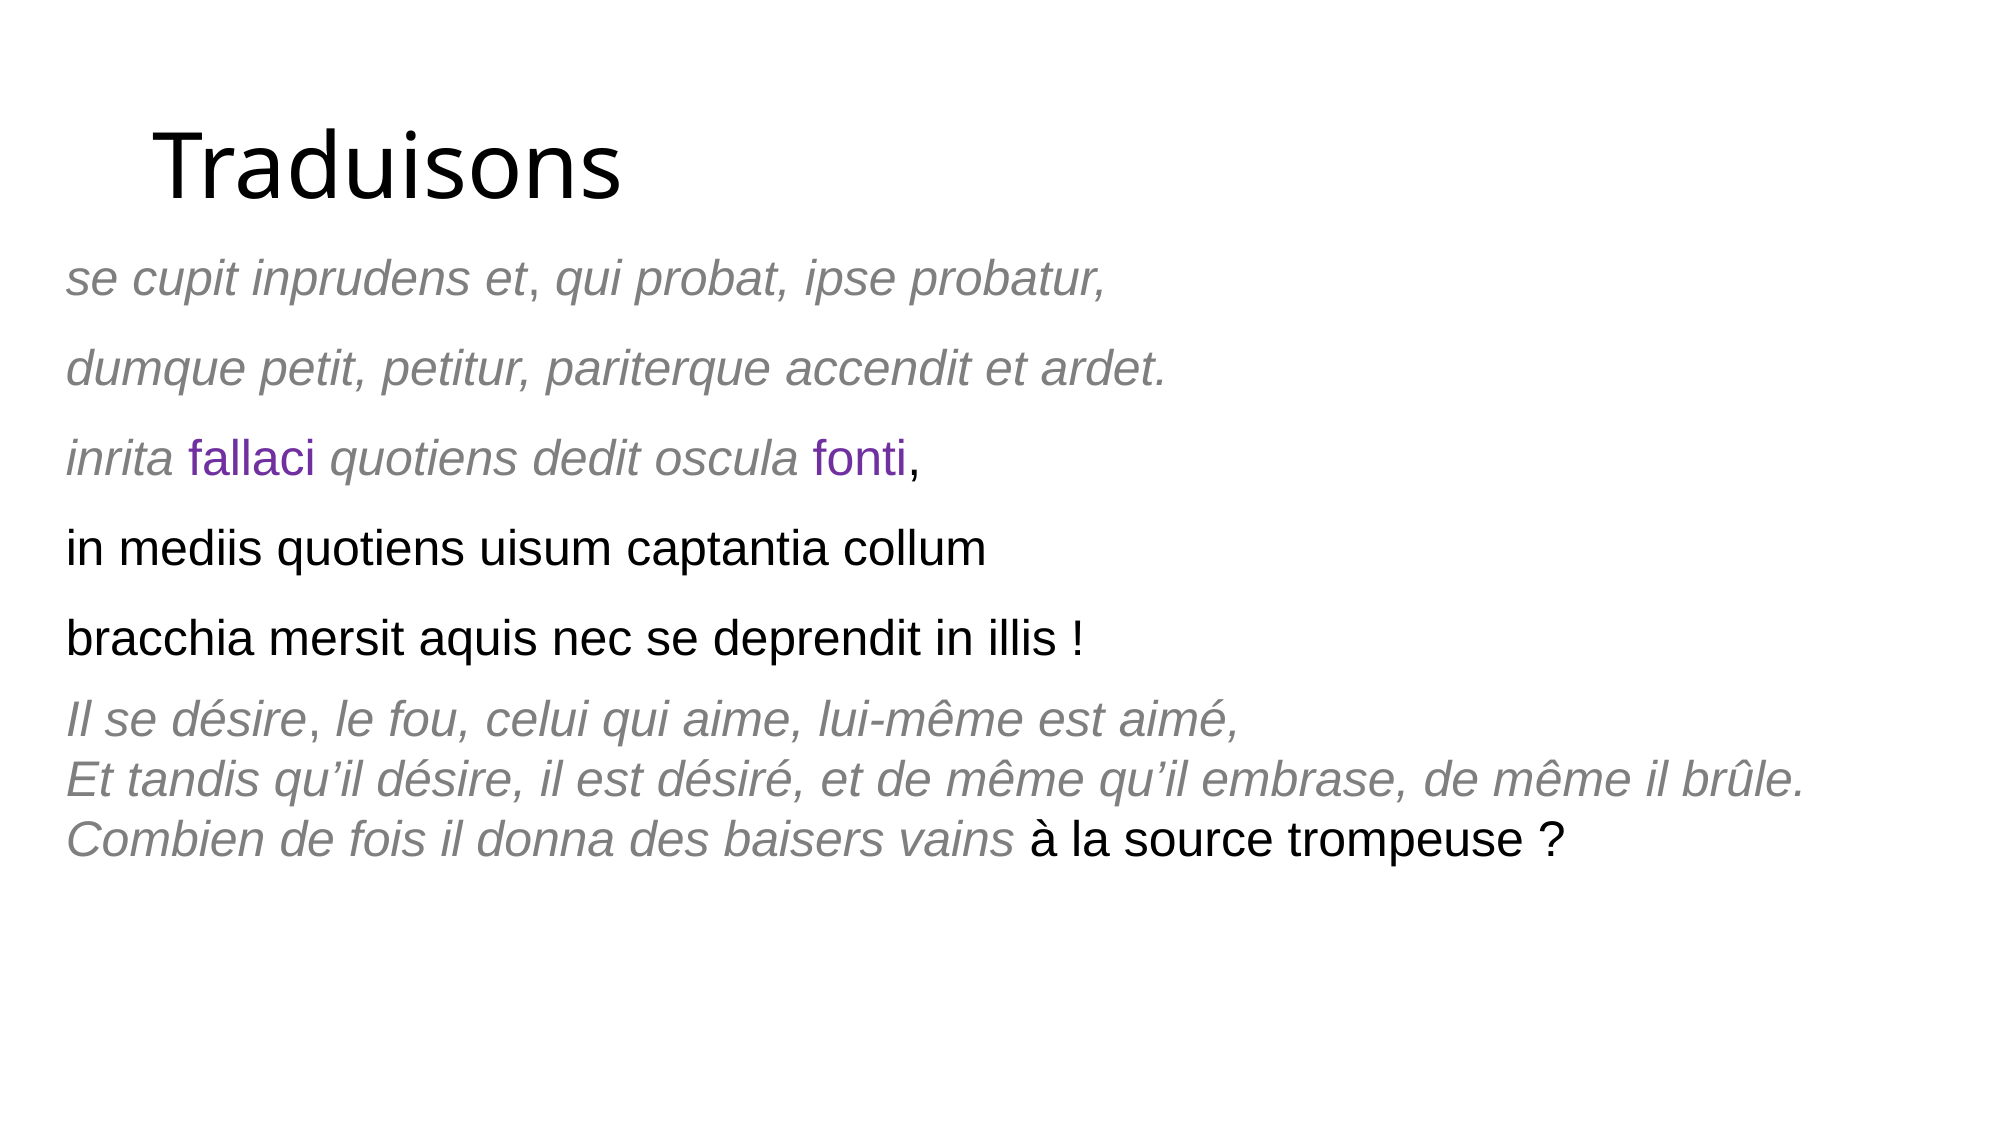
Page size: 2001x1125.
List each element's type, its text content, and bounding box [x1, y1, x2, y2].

list se cupit inprudens et, qui probat, ipse probatur, dumque petit, petitur, pariterque accendit et ardet. inrita fallaci quotiens dedit oscula fonti, in mediis quotiens uisum captantia collum bracchia mersit aquis nec se deprendit in illis ! Il se désire, le fou, celui qui aime, lui-même est aimé, Et tandis qu’il désire, il est désiré, et de même qu’il embrase, de même il brûle. Combien de fois il donna des baisers vains à la source trompeuse ? [50, 207, 2000, 1083]
title Traduisons [137, 59, 1863, 207]
